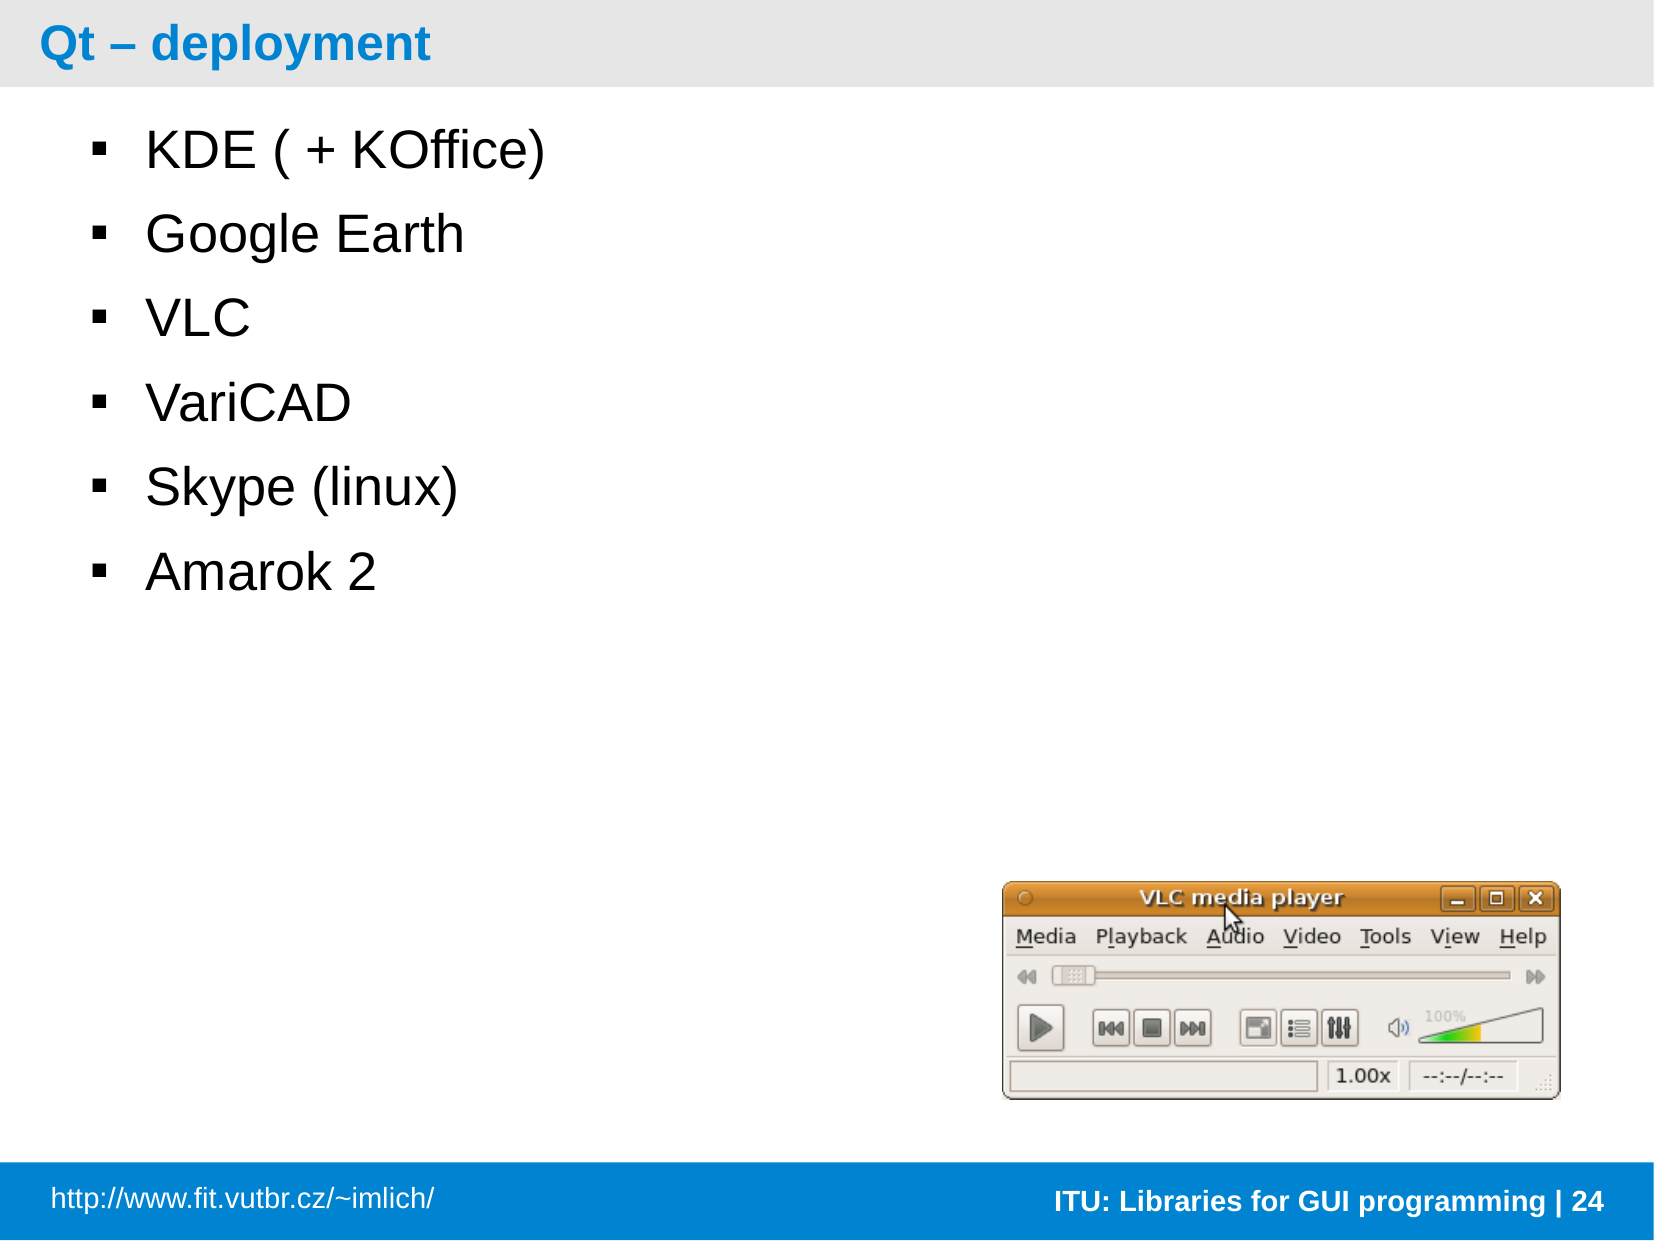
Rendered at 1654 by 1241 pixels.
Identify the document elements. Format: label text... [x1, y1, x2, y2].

list KDE ( + KOffice) Google Earth VLC VariCAD Skype (linux) Amarok 2 [75, 119, 1564, 1111]
title Qt – deployment [39, 11, 1615, 76]
picture [1002, 881, 1561, 1100]
